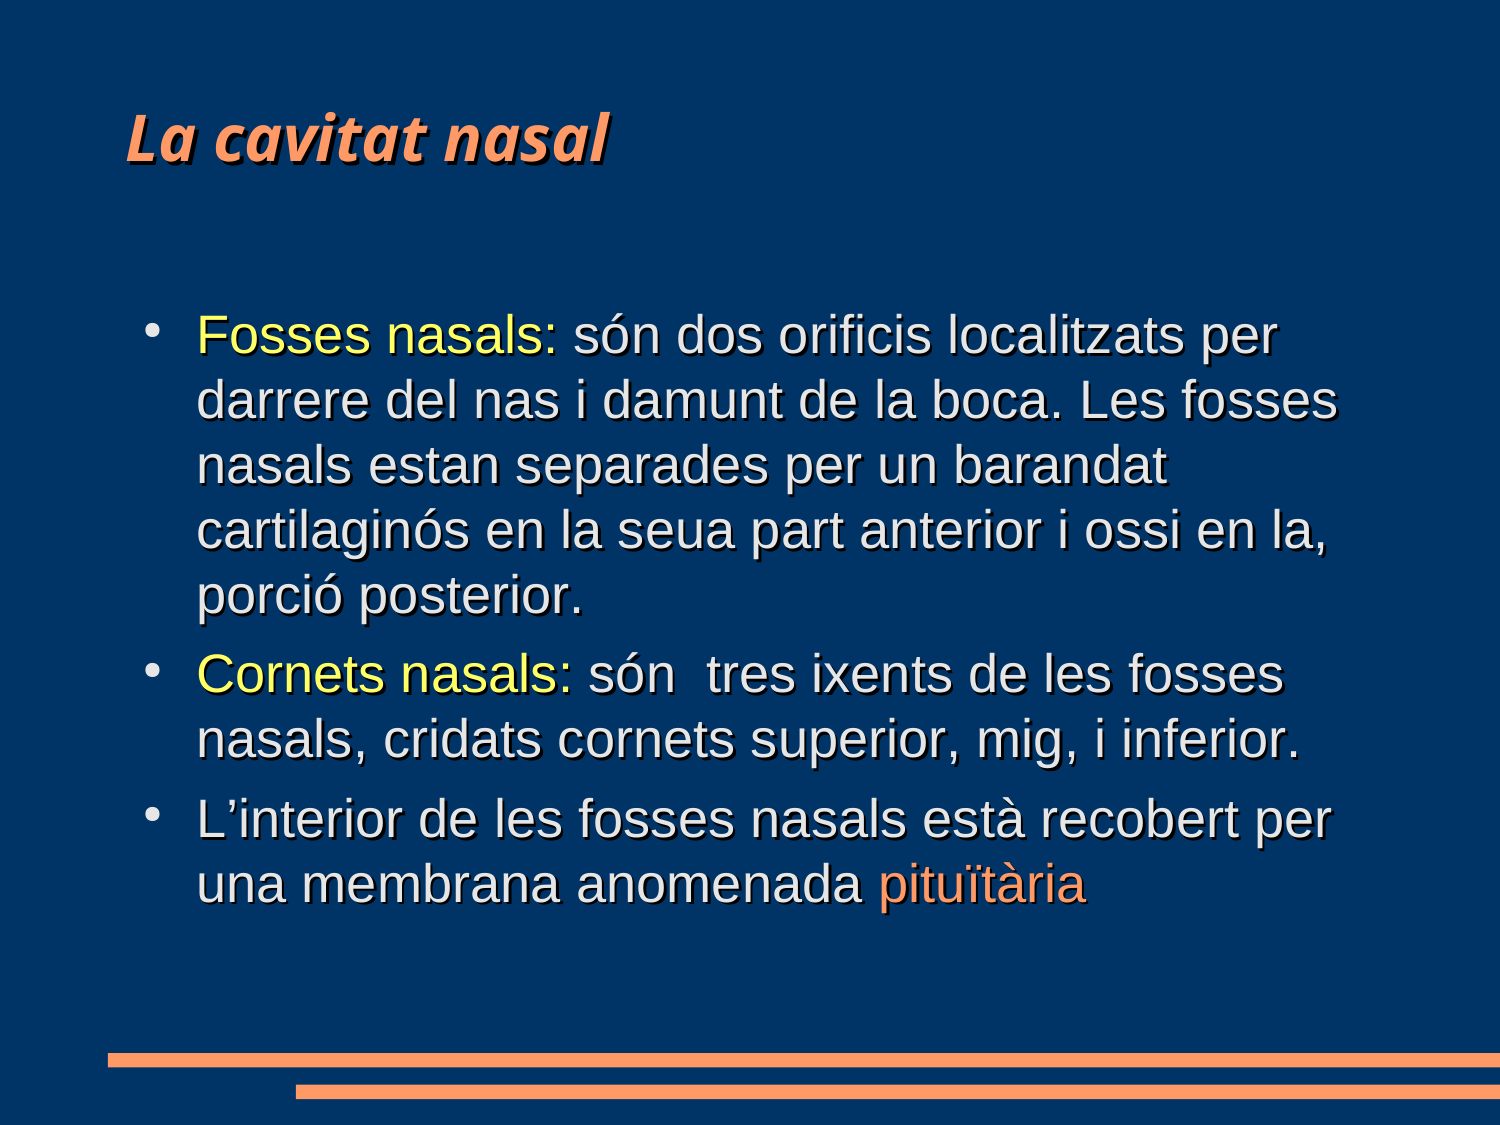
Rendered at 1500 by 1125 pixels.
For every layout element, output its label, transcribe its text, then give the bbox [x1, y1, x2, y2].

title La cavitat nasal [110, 41, 1392, 230]
list Fosses nasals: són dos orificis localitzats per darrere del nas i damunt de la boca. Les fosses nasals estan separades per un barandat cartilaginós en la seua part anterior i ossi en la, porció posterior. Cornets nasals: són tres ixents de les fosses nasals, cridats cornets superior, mig, i inferior. L’interior de les fosses nasals està recobert per una membrana anomenada pituïtària [110, 292, 1416, 1027]
